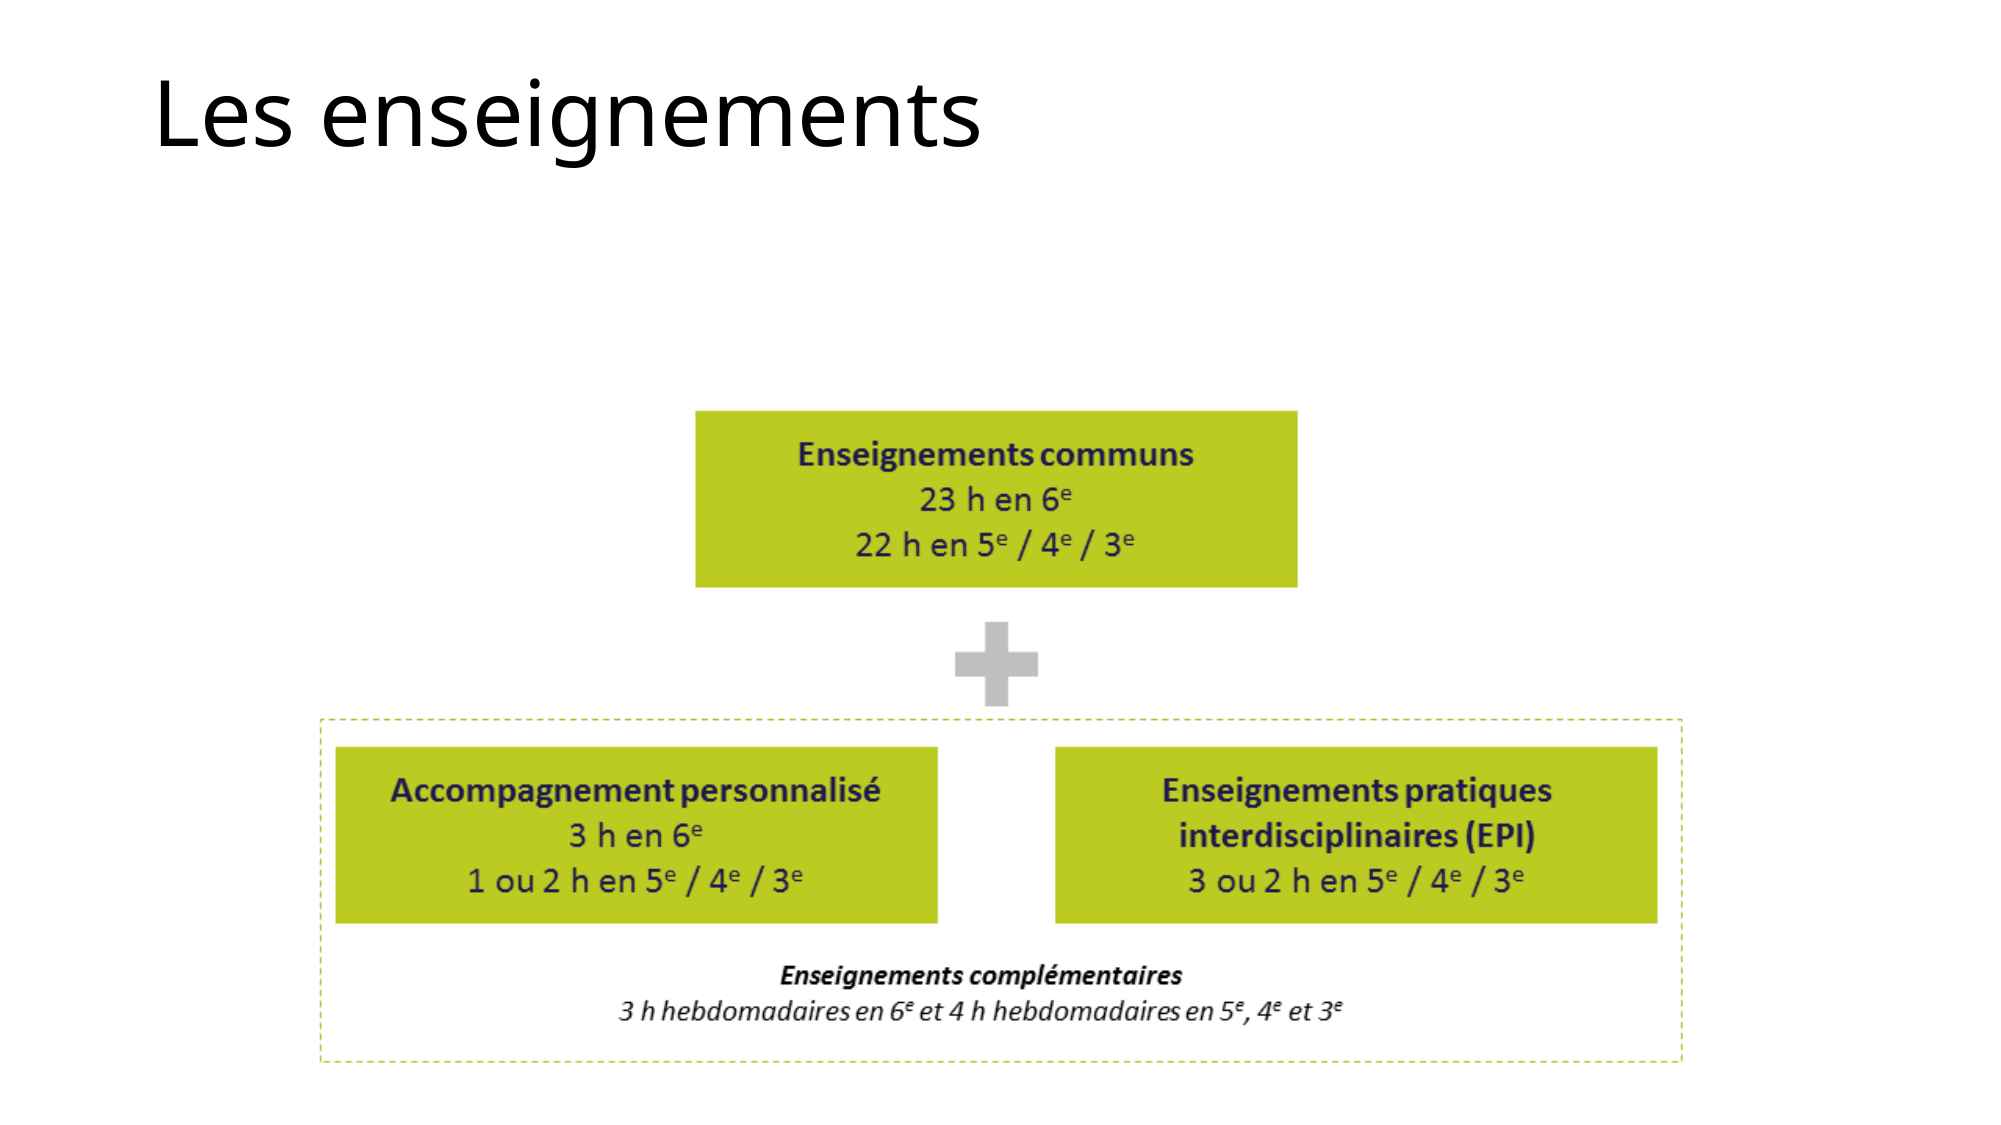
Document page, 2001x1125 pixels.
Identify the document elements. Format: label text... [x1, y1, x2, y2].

picture [303, 394, 1697, 1077]
title Les enseignements [137, 59, 1863, 278]
